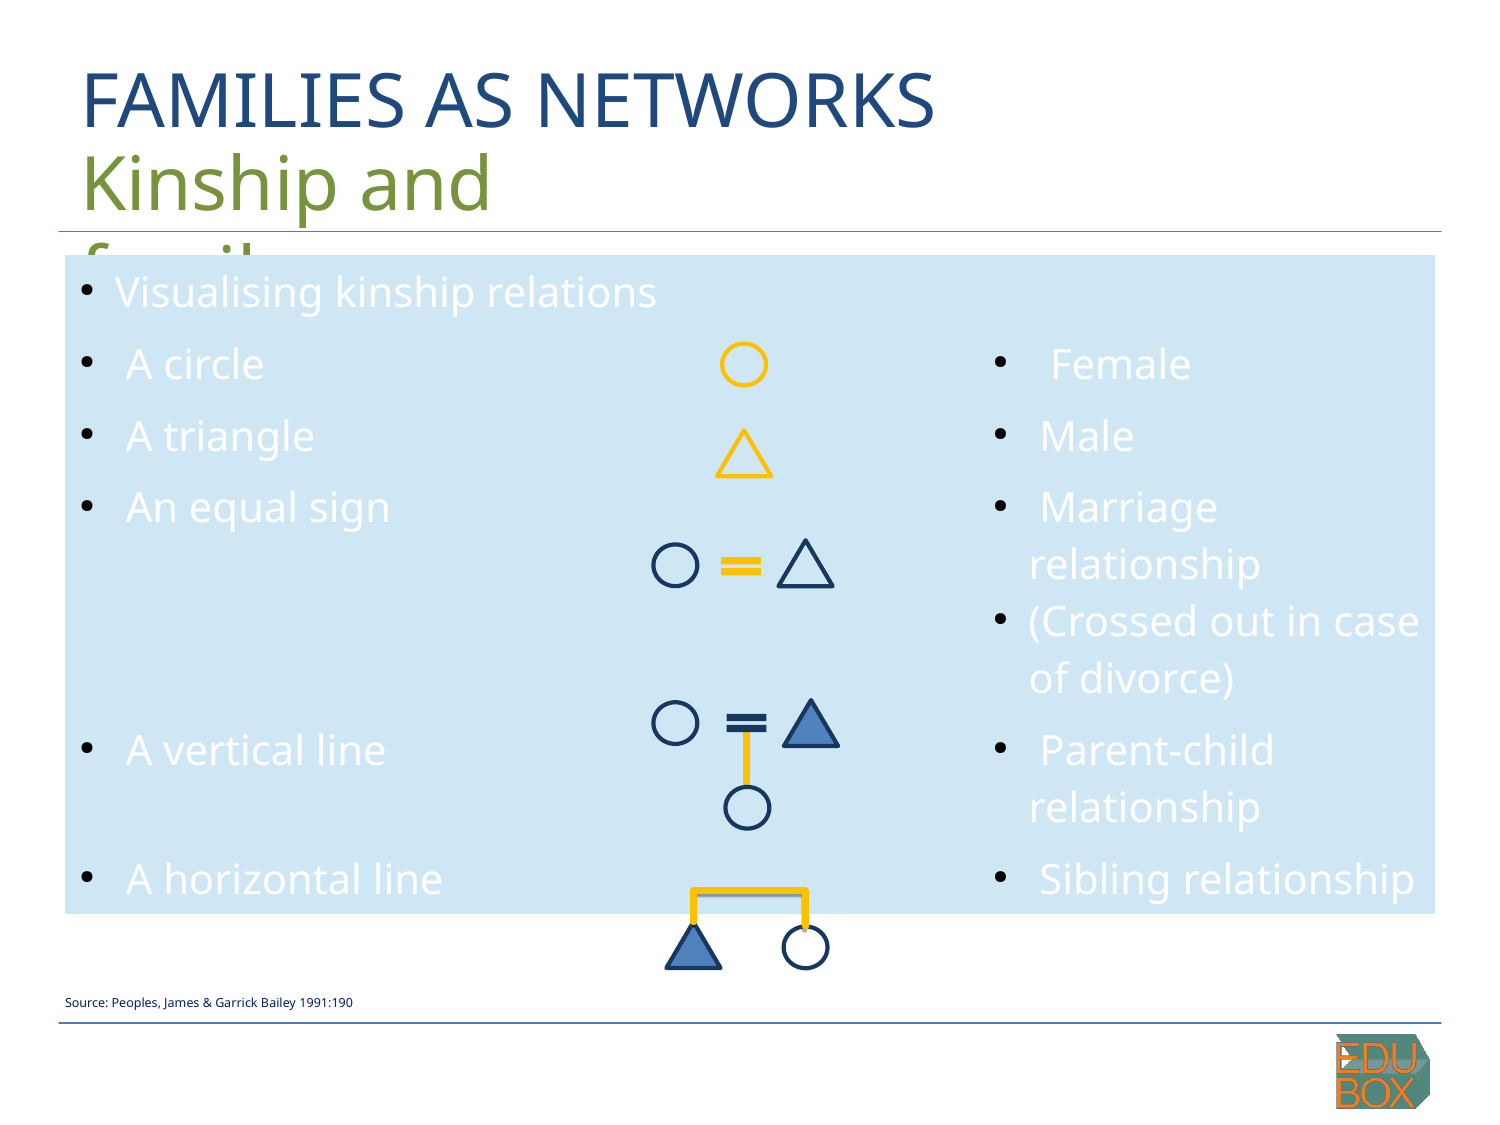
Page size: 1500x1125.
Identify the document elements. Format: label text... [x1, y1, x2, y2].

table_header Visualising kinship relations [65, 255, 1435, 327]
table_cell [659, 705, 692, 714]
text_box [666, 925, 721, 968]
picture [1328, 1028, 1437, 1114]
table_cell Male [978, 399, 1435, 471]
table_cell Marriage relationship (Crossed out in case of divorce) [978, 471, 1435, 714]
text_box [721, 568, 761, 576]
list Kinship and family relations [64, 153, 1040, 247]
table_cell A vertical line [65, 714, 522, 842]
table_cell A circle [65, 327, 522, 399]
table_cell [724, 437, 765, 471]
text_box [726, 713, 767, 722]
table_cell [522, 399, 978, 471]
table_cell [522, 471, 978, 714]
table_cell An equal sign [65, 471, 522, 714]
table_cell [522, 327, 978, 399]
table_cell [656, 714, 695, 741]
table_cell [698, 901, 800, 914]
text_box [783, 700, 839, 746]
title FAMILIES AS NETWORKS [64, 42, 1040, 153]
table_cell Female [978, 327, 1435, 399]
table_cell [522, 714, 978, 842]
text_box [726, 724, 767, 733]
text_box [721, 557, 761, 565]
table_cell A triangle [65, 399, 522, 471]
text_box Source: Peoples, James & Garrick Bailey 1991:190 [50, 987, 739, 1019]
table_cell Parent-child relationship [978, 714, 1435, 842]
table_cell Sibling relationship [978, 842, 1435, 914]
table_cell [522, 842, 978, 914]
table_cell A horizontal line [65, 842, 522, 914]
